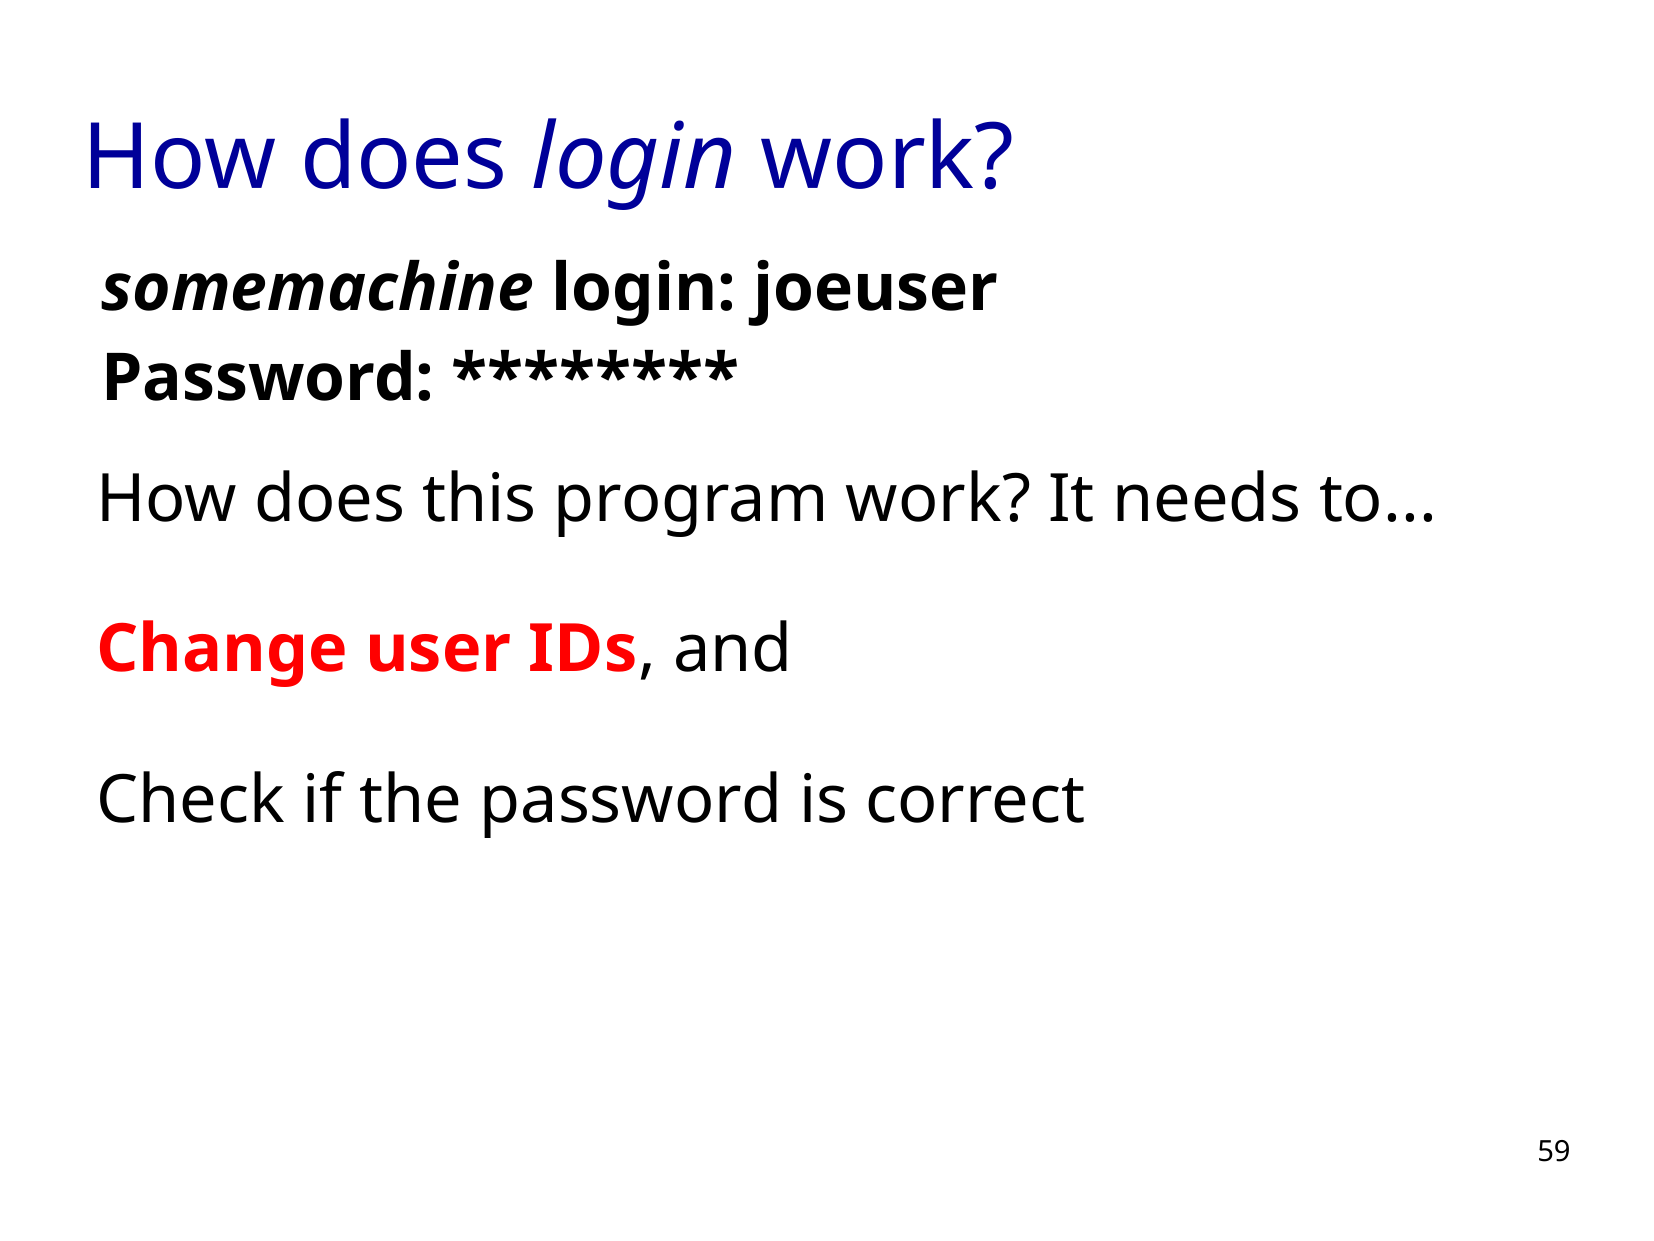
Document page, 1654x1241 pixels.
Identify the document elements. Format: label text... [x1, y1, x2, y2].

title How does login work? [82, 49, 1571, 257]
text_box somemachine login: joeuser Password: ******** [65, 240, 1351, 421]
list How does this program work? It needs to... Change user IDs, and Check if the password is correct [60, 450, 1571, 1096]
